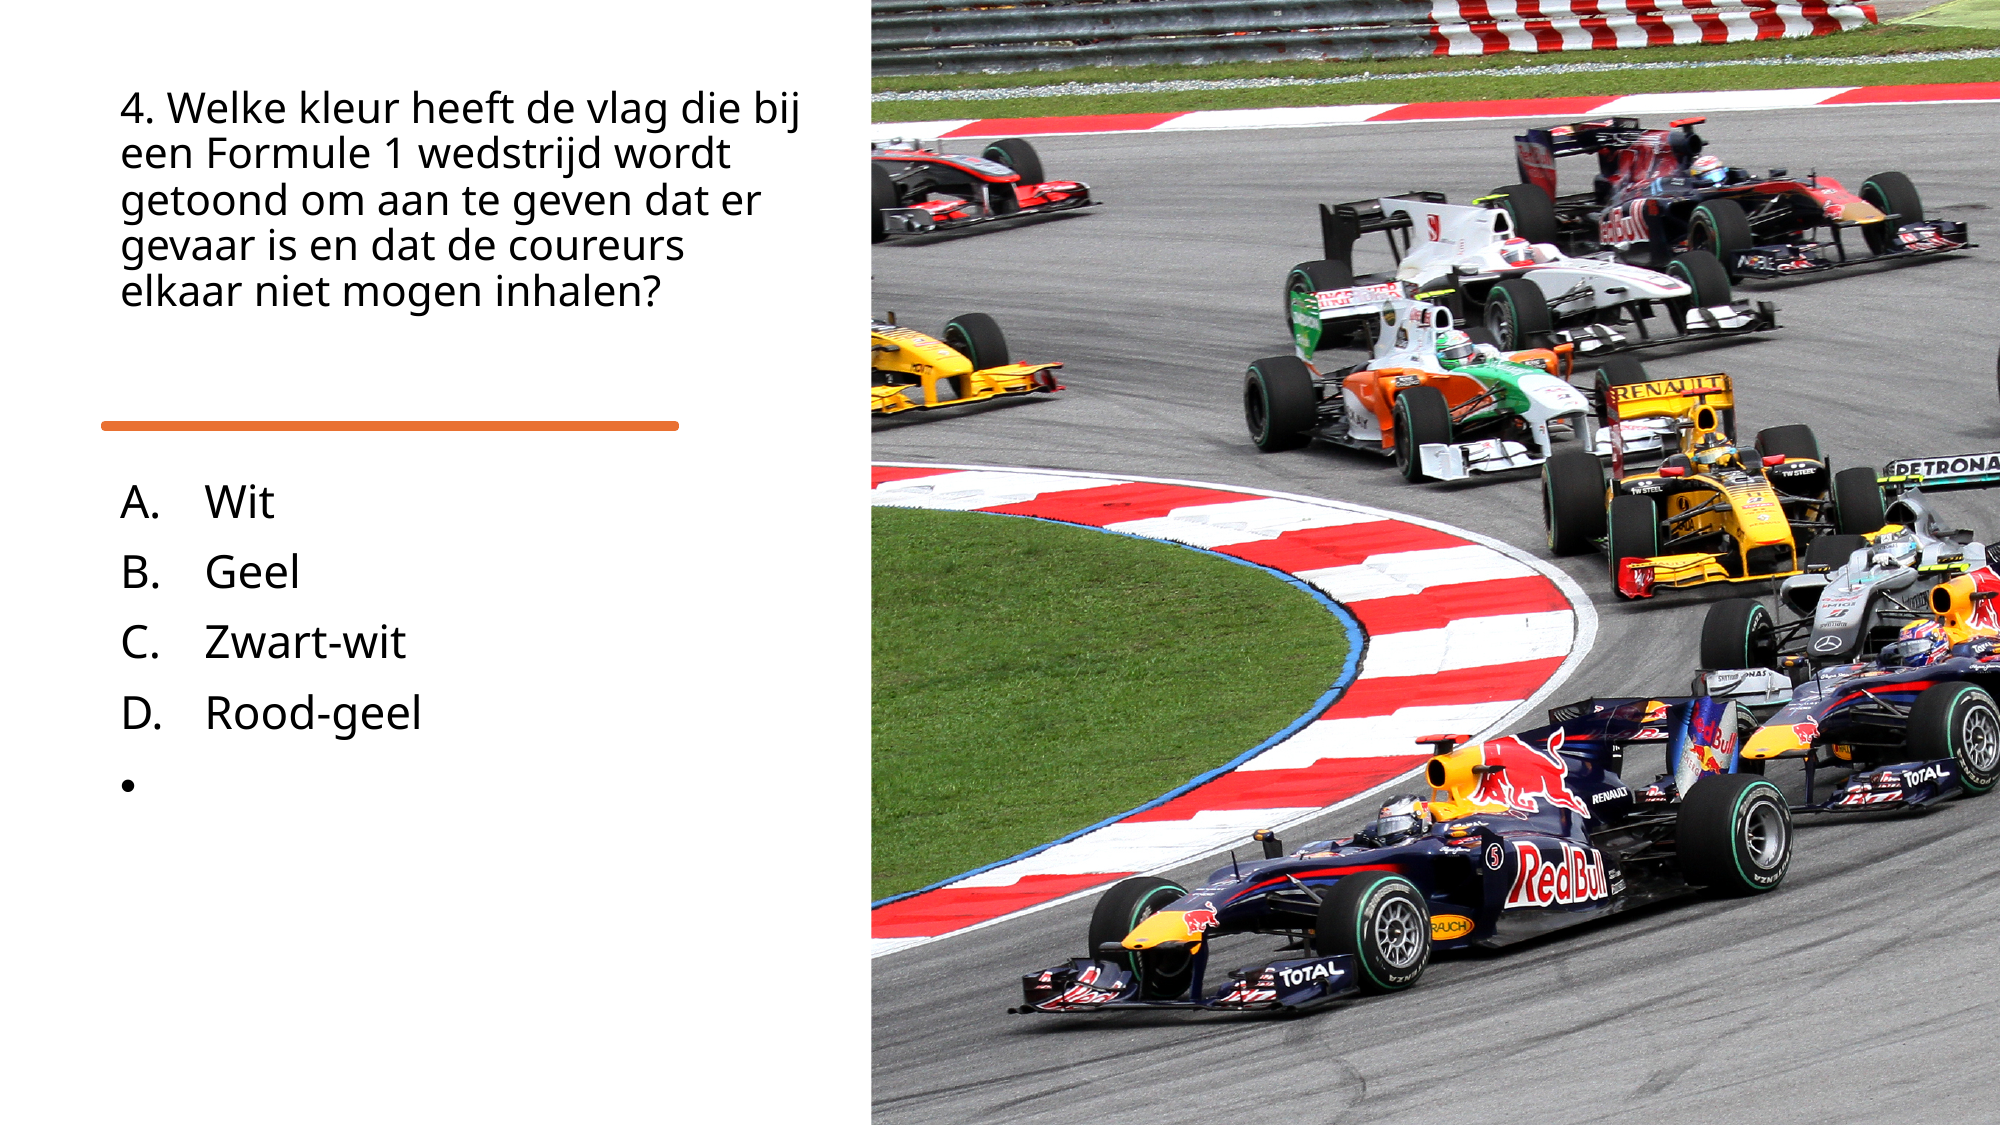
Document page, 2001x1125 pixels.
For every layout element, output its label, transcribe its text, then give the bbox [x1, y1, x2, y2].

list Wit Geel Zwart-wit Rood-geel [105, 471, 802, 1016]
picture [871, 0, 2000, 1125]
title 4. Welke kleur heeft de vlag die bij een Formule 1 wedstrijd wordt getoond om aan te geven dat er gevaar is en dat de coureurs elkaar niet mogen inhalen? [105, 53, 822, 375]
text_box [0, 0, 871, 1125]
